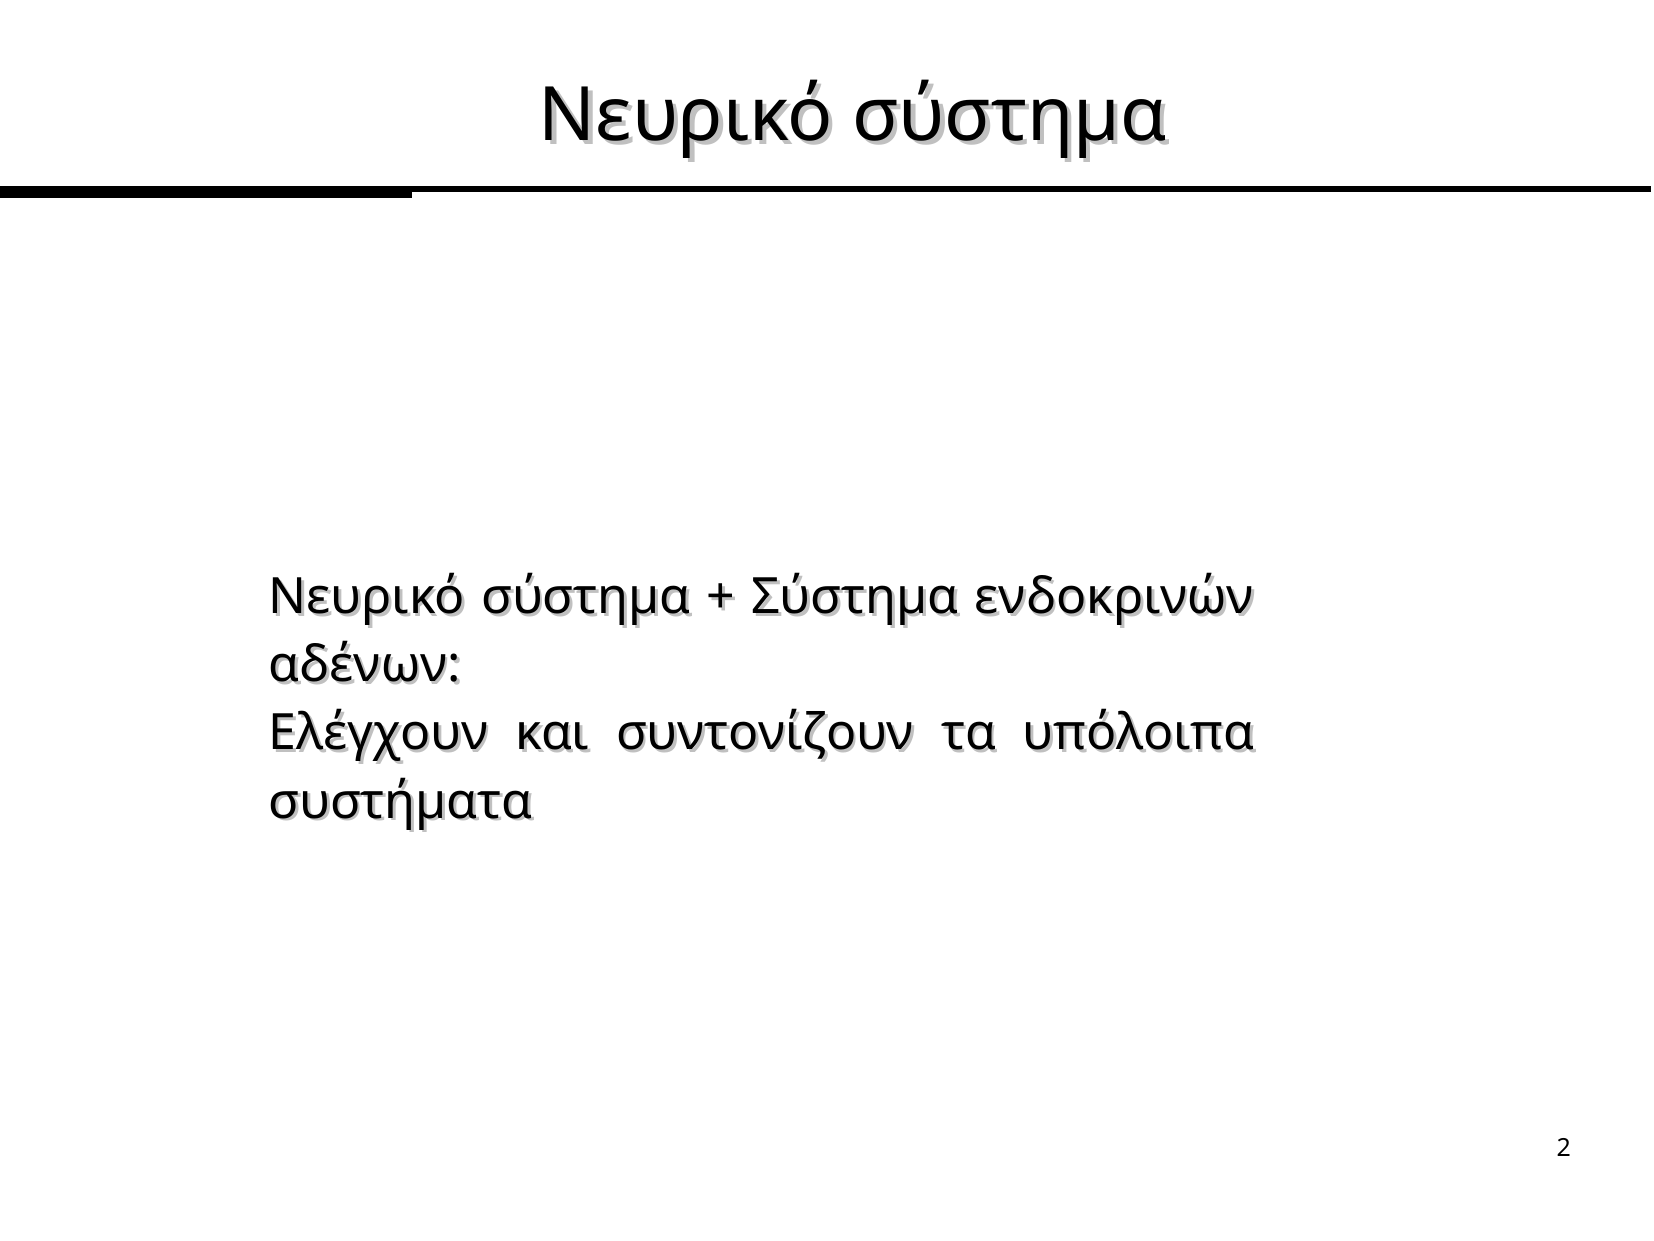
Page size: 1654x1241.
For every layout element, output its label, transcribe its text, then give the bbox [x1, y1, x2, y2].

text_box Νευρικό σύστημα [524, 52, 1130, 158]
text_box Νευρικό σύστημα + Σύστημα ενδοκρινών αδένων: Ελέγχουν και συντονίζουν τα υπόλοιπα συστήματα [253, 552, 1400, 688]
